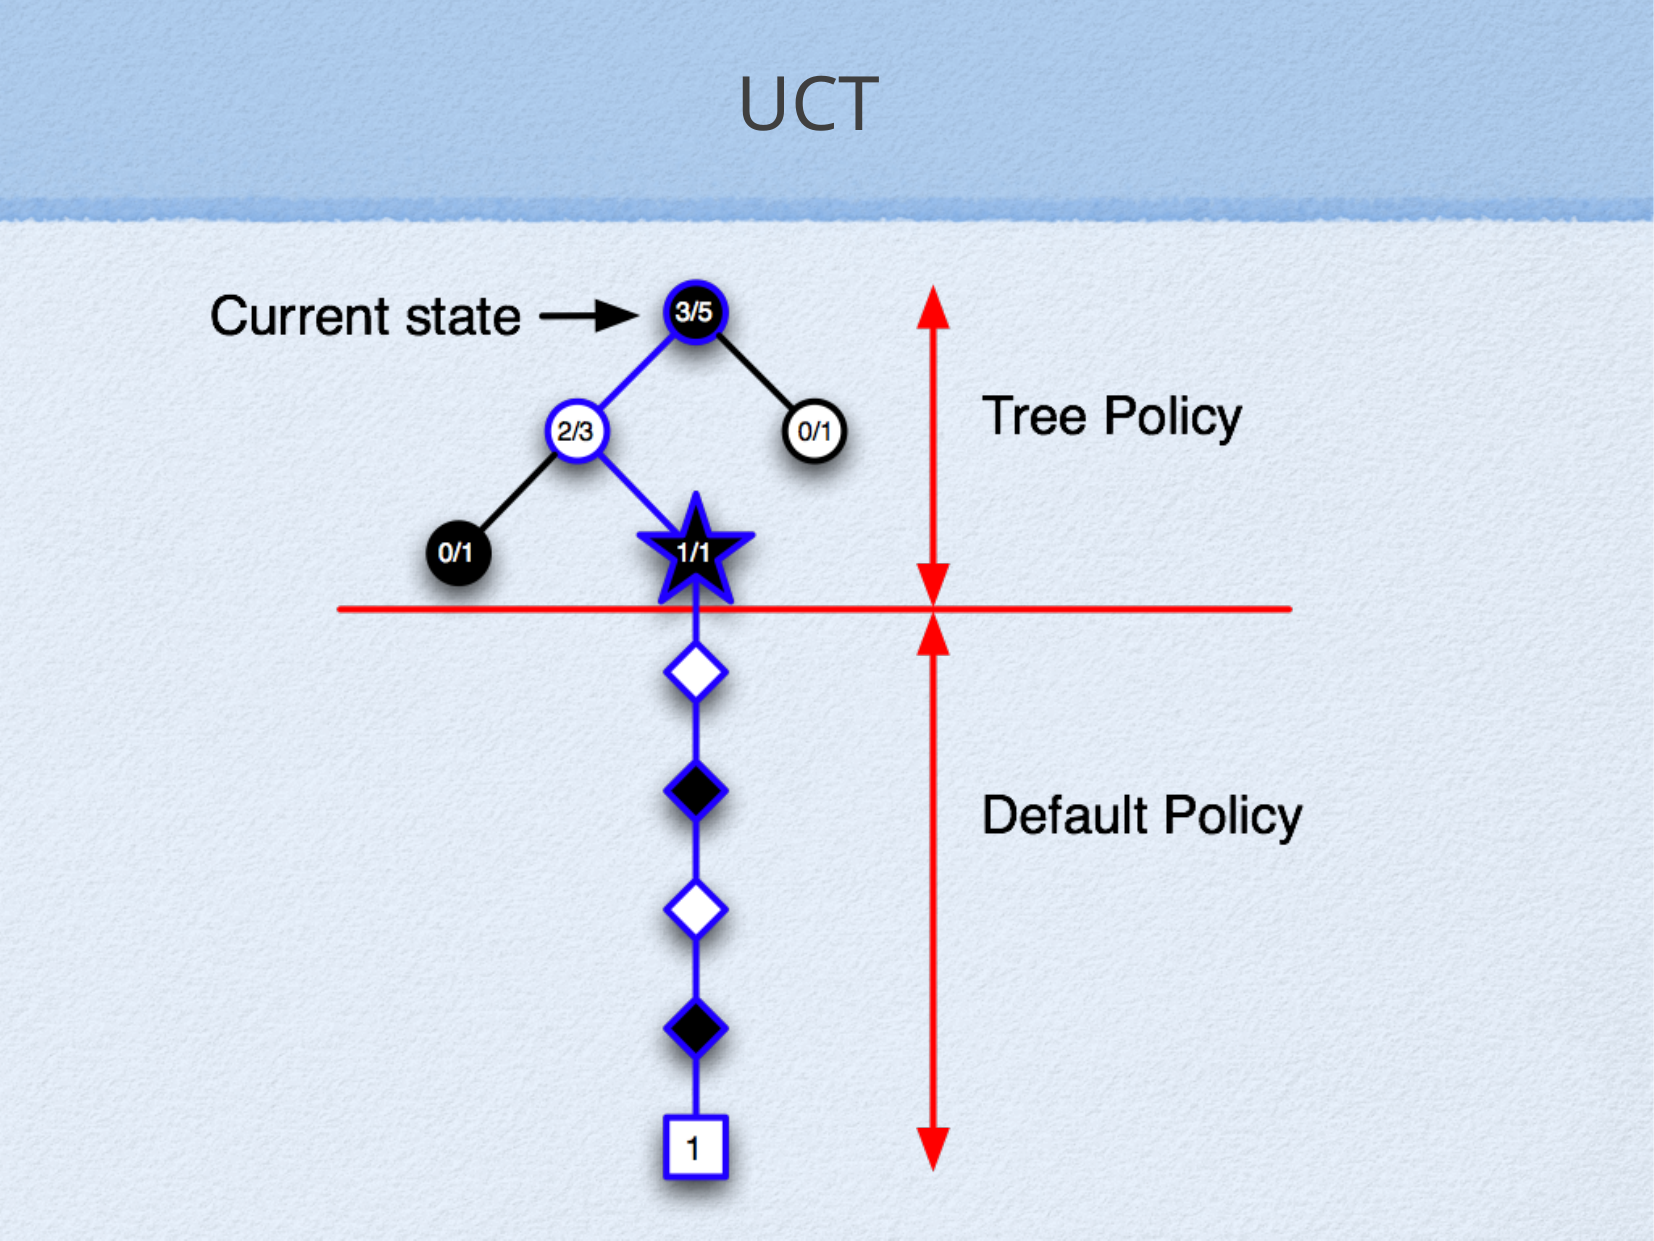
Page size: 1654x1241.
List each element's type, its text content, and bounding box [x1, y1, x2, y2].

title UCT [84, 15, 1538, 188]
picture [0, 0, 1654, 1241]
